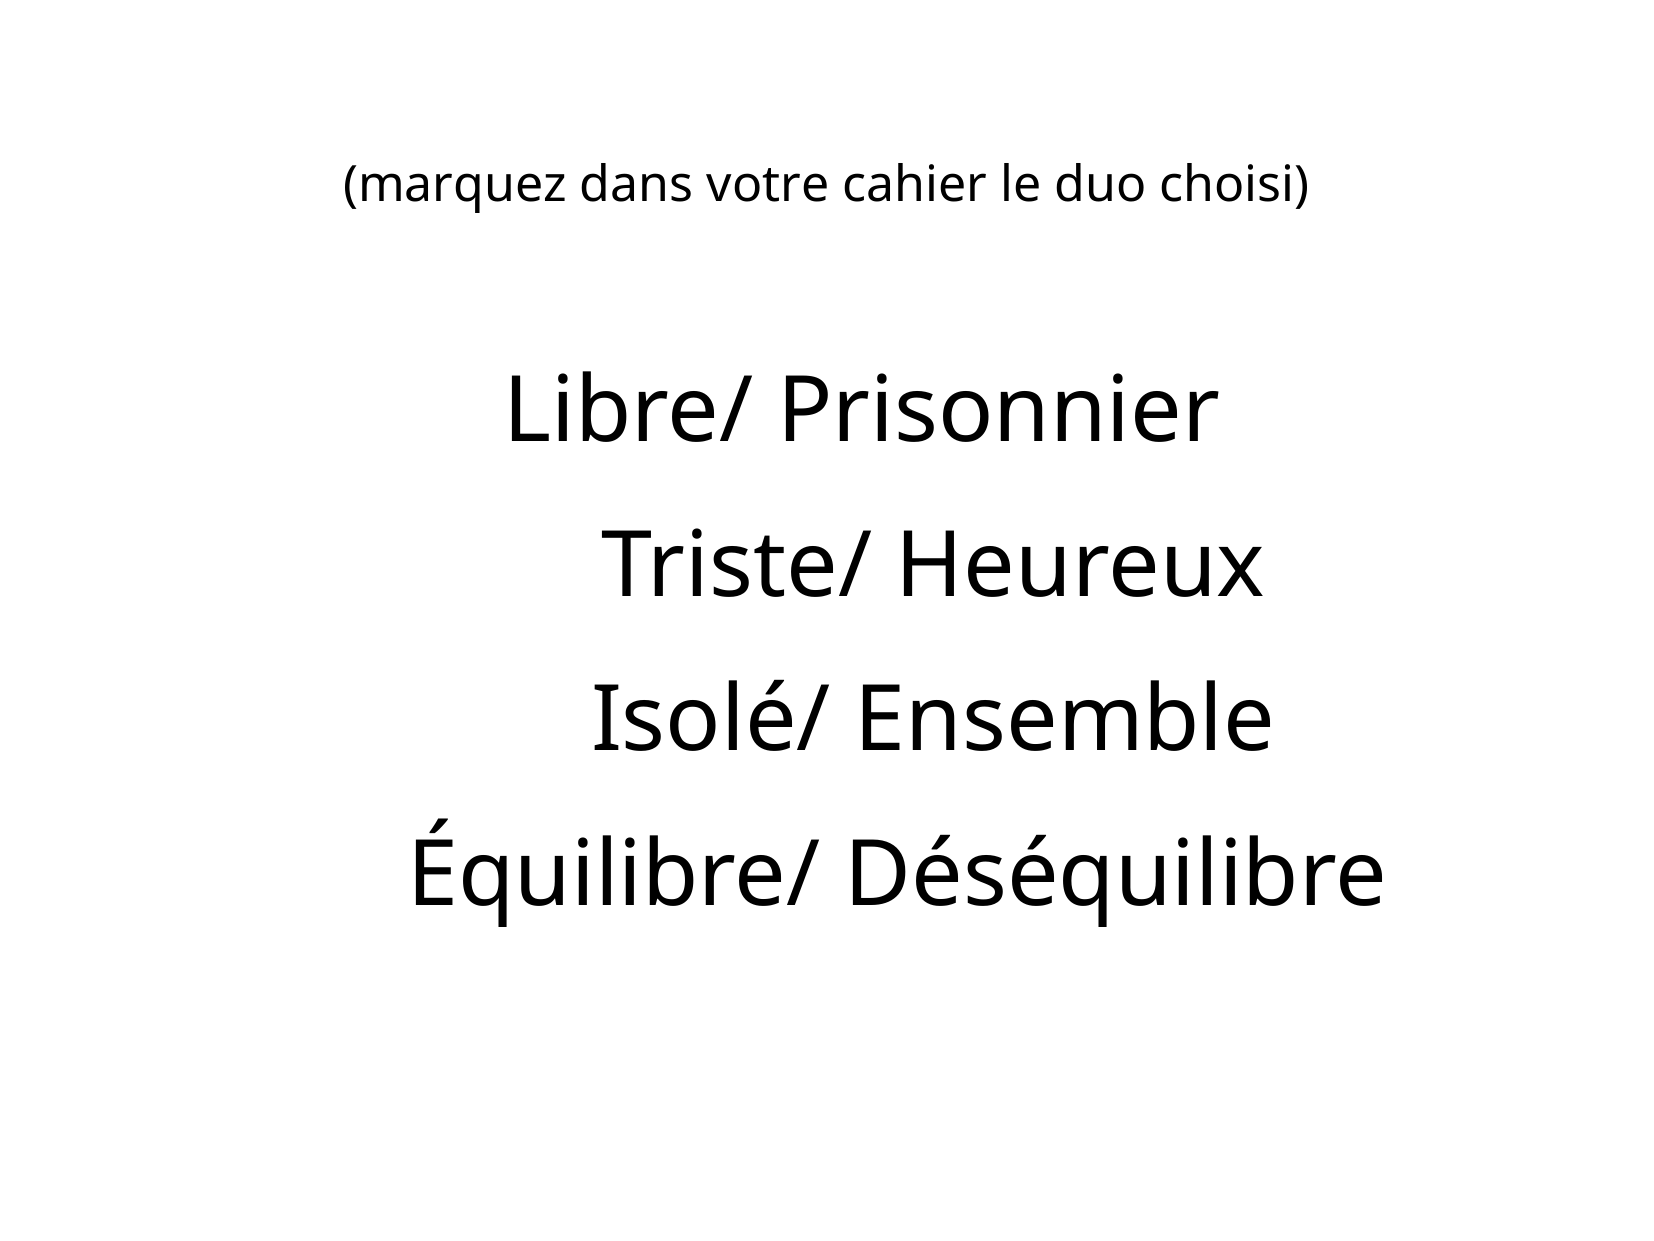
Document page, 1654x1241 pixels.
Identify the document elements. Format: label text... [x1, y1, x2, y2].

list (marquez dans votre cahier le duo choisi) Libre/ Prisonnier Triste/ Heureux Isolé/ Ensemble Équilibre/ Déséquilibre [82, 148, 1571, 1241]
